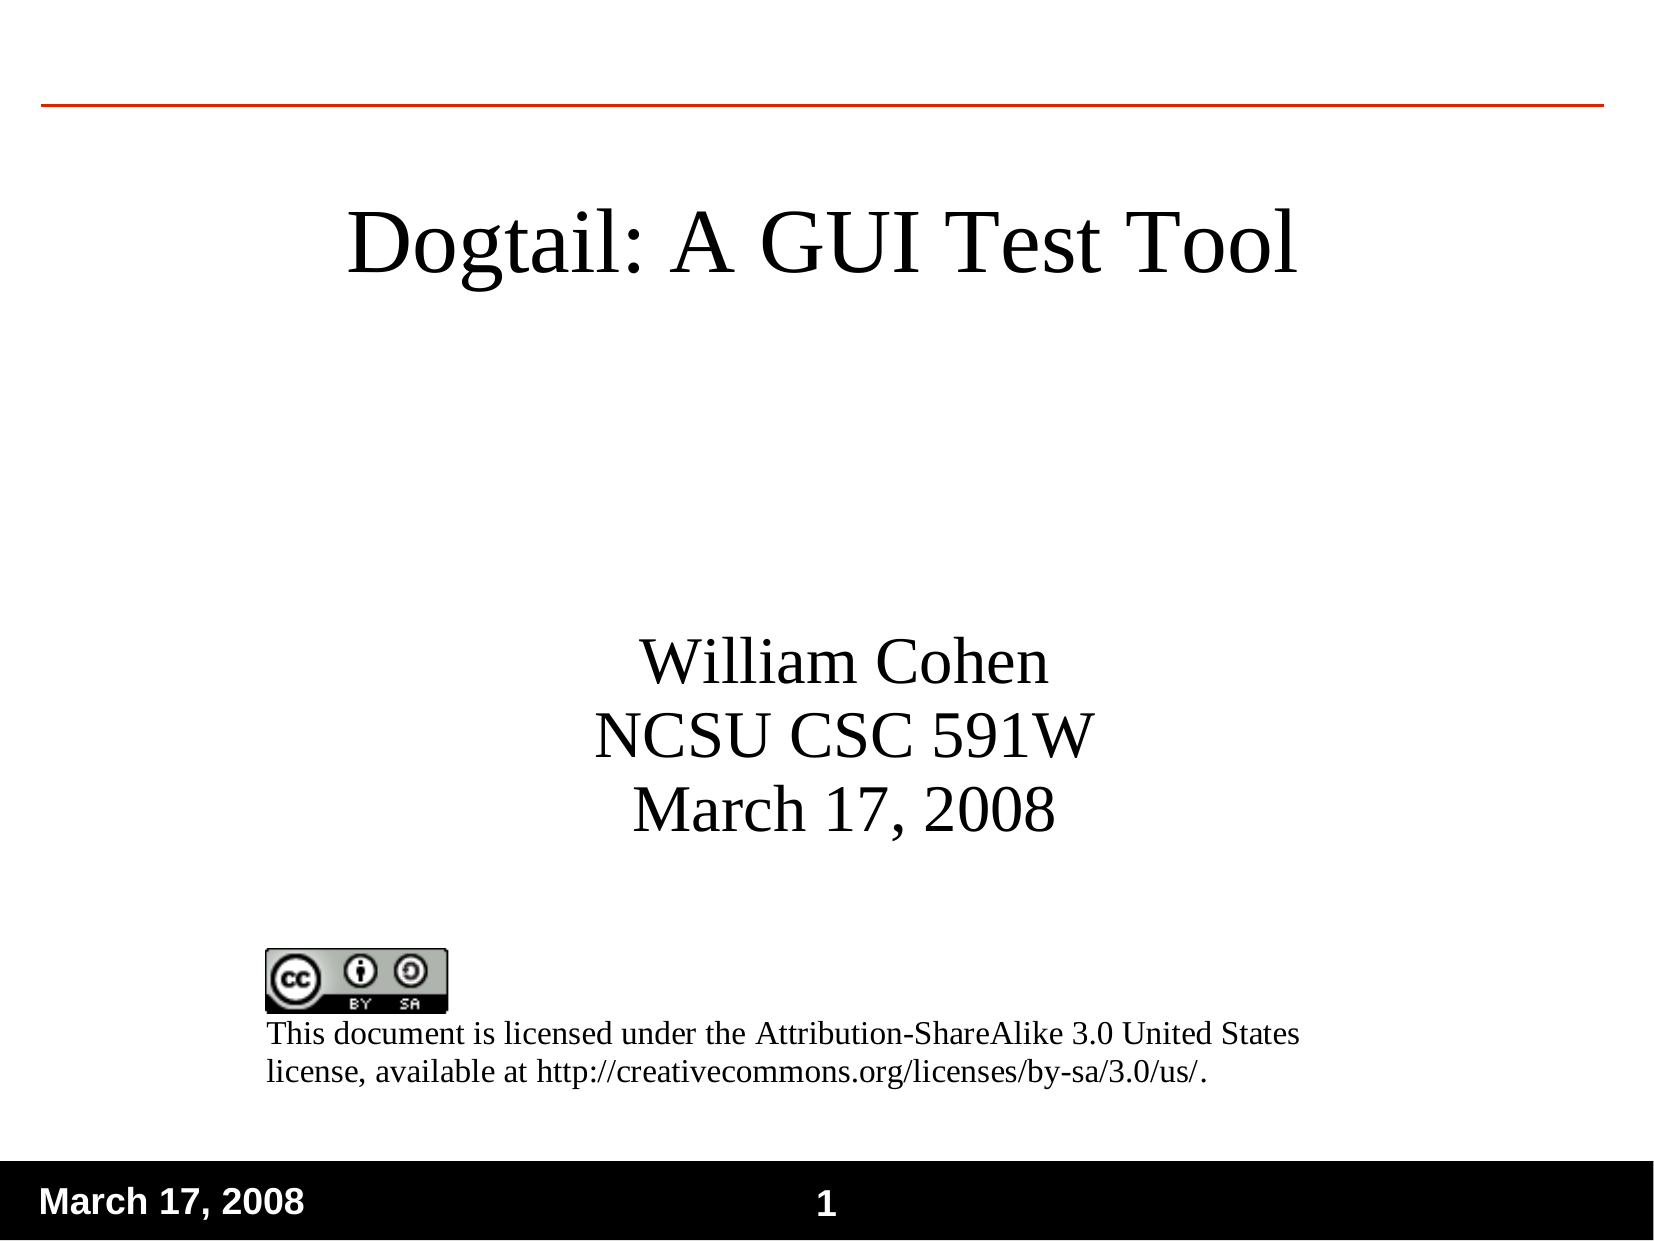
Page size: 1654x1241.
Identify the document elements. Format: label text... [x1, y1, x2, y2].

subtitle William Cohen NCSU CSC 591W March 17, 2008 [121, 344, 1534, 1127]
chart [265, 948, 1354, 1127]
title Dogtail: A GUI Test Tool [117, 137, 1530, 346]
